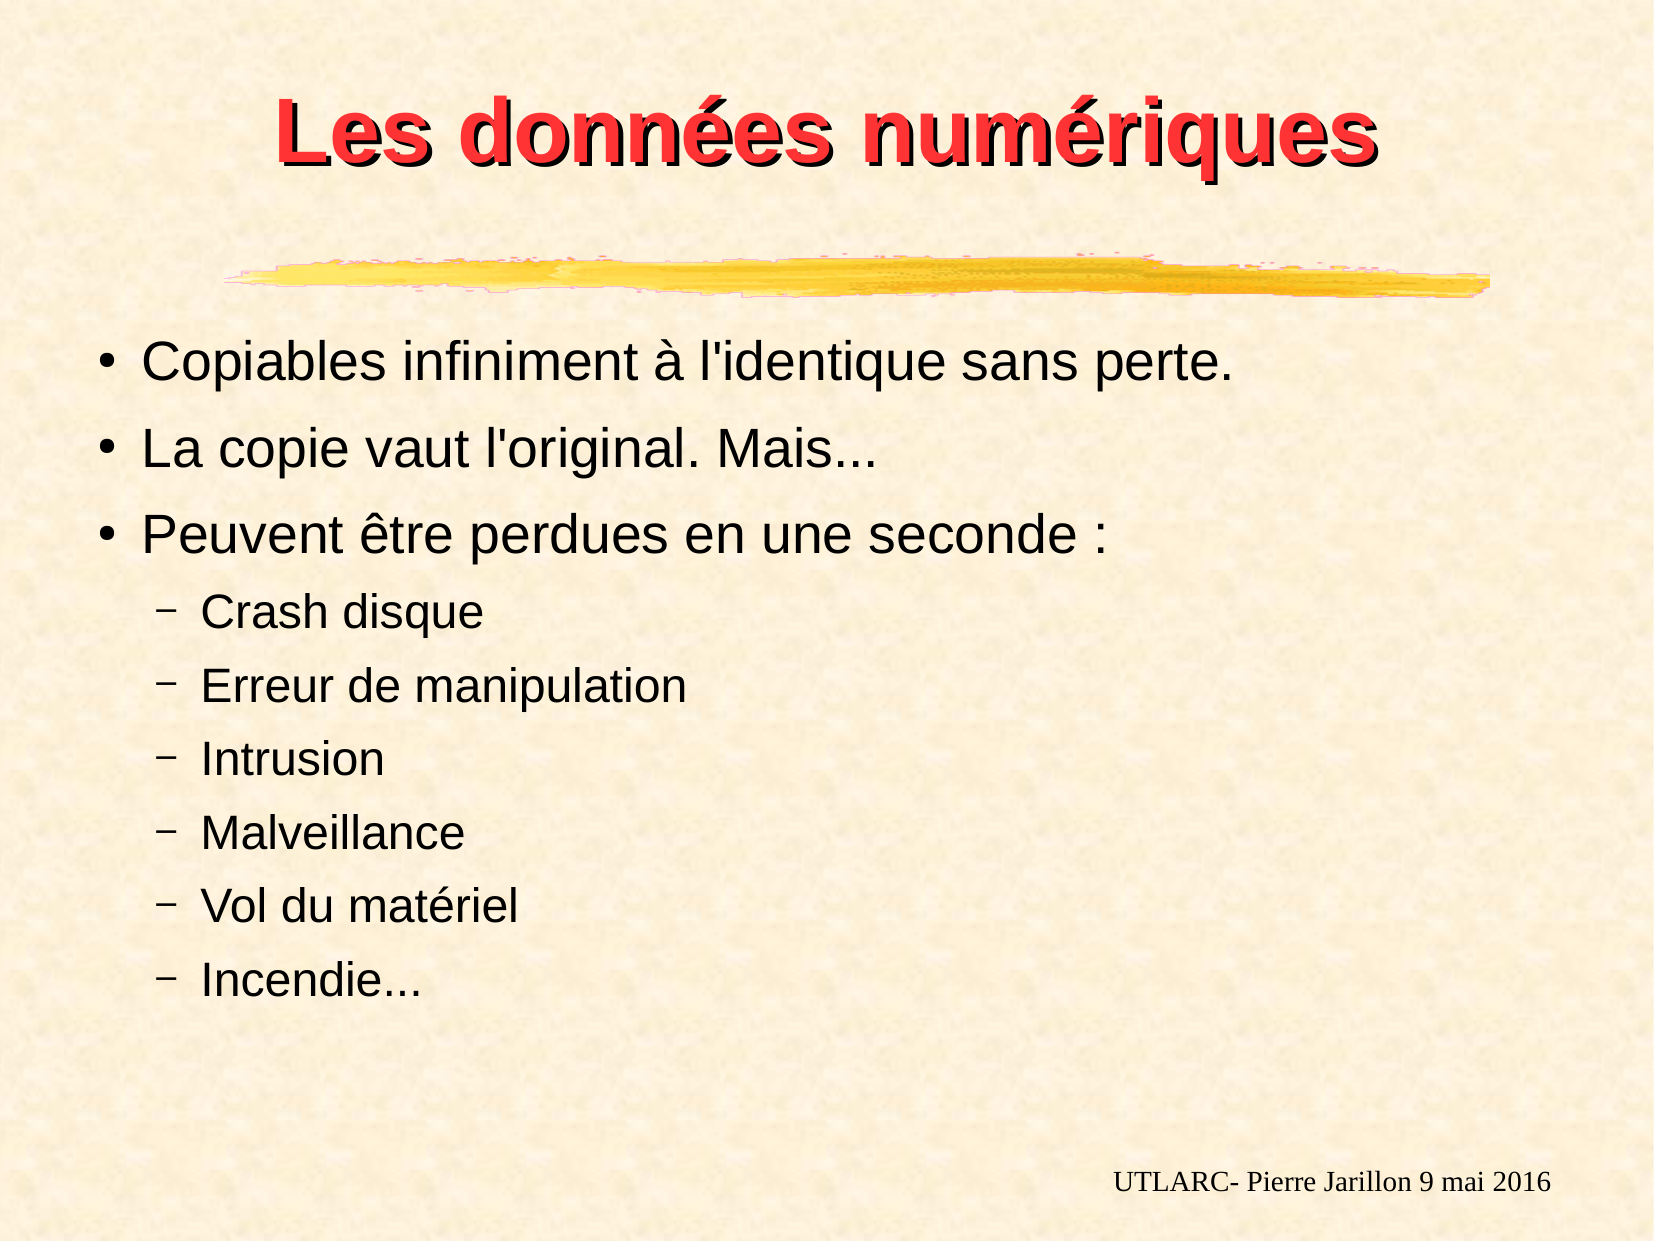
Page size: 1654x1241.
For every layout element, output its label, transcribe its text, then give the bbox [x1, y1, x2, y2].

picture [0, 0, 1654, 1241]
list Copiables infiniment à l'identique sans perte. La copie vaut l'original. Mais... Peuvent être perdues en une seconde : Crash disque Erreur de manipulation Intrusion Malveillance Vol du matériel Incendie... [82, 330, 1571, 1010]
title Les données numériques [82, 49, 1571, 213]
